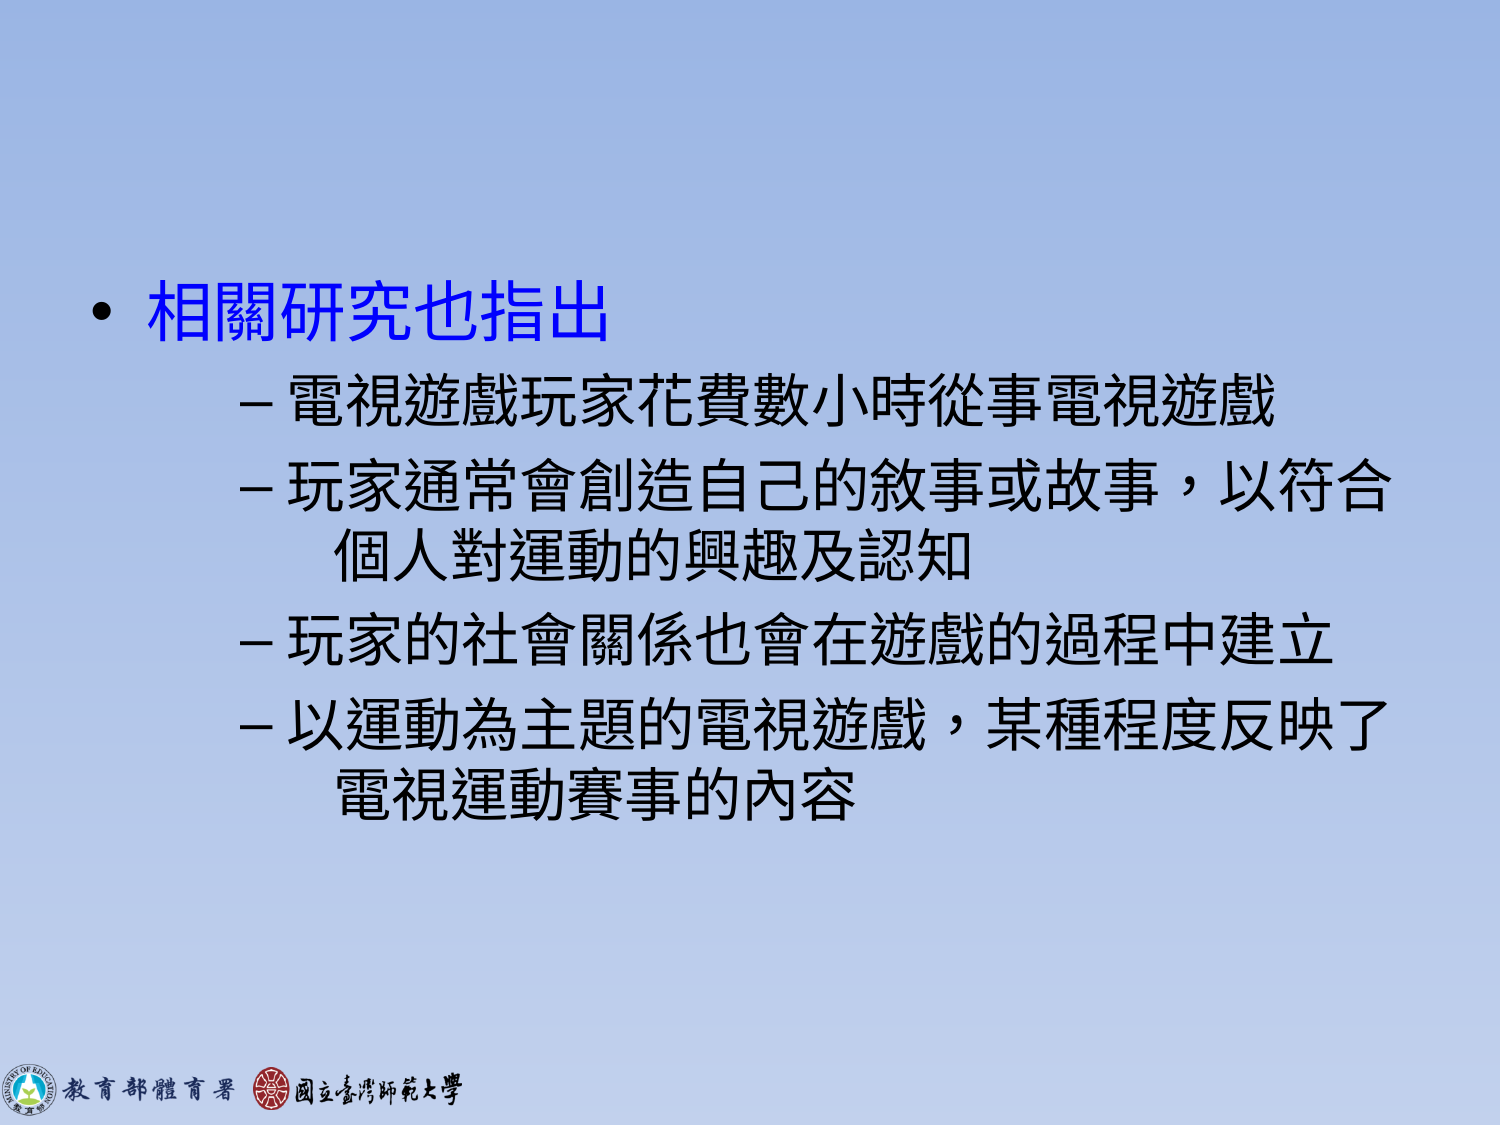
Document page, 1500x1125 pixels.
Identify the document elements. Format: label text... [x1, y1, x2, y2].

list 相關研究也指出 電視遊戲玩家花費數小時從事電視遊戲 玩家通常會創造自己的敘事或故事，以符合個人對運動的興趣及認知 玩家的社會關係也會在遊戲的過程中建立 以運動為主題的電視遊戲，某種程度反映了電視運動賽事的內容 [75, 262, 1426, 1005]
